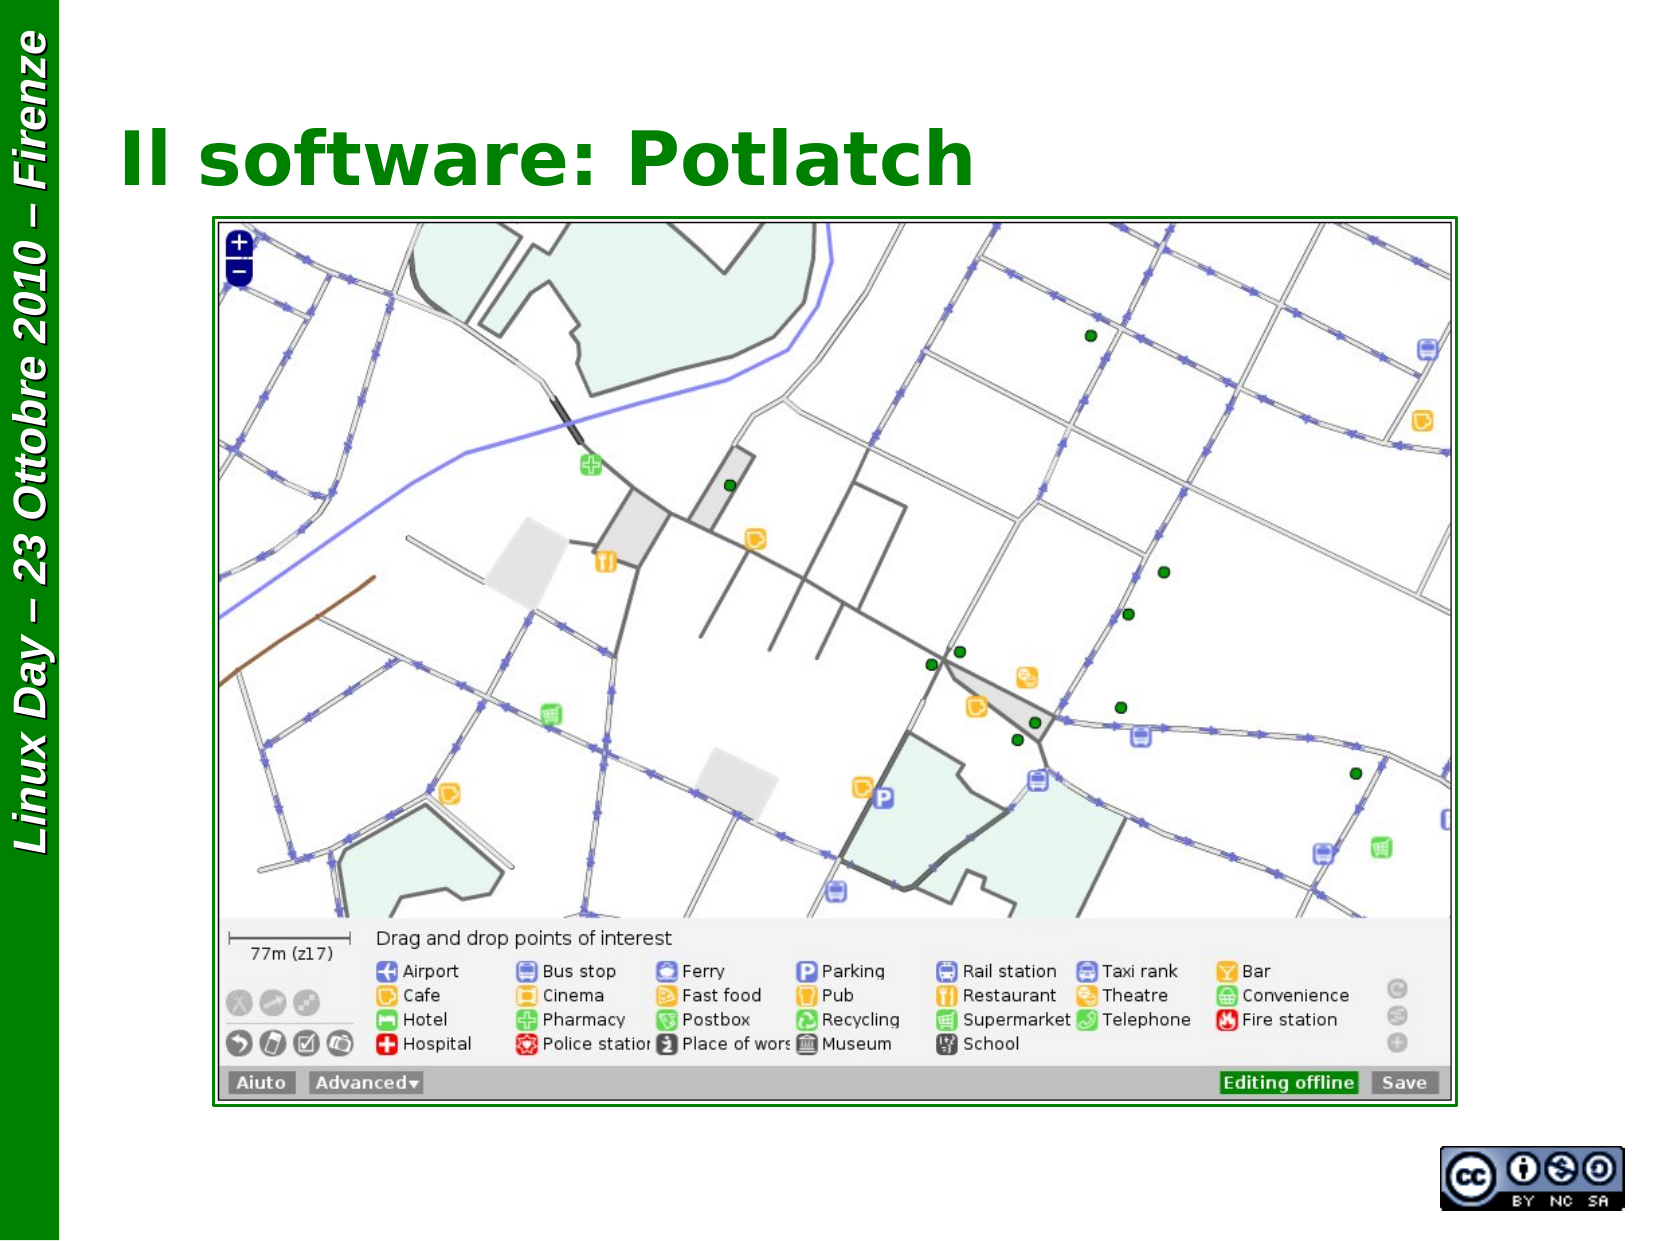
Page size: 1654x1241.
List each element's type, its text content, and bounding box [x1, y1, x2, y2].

picture [214, 218, 1456, 1105]
picture [1440, 1146, 1625, 1211]
title Il software: Potlatch [118, 63, 1394, 257]
